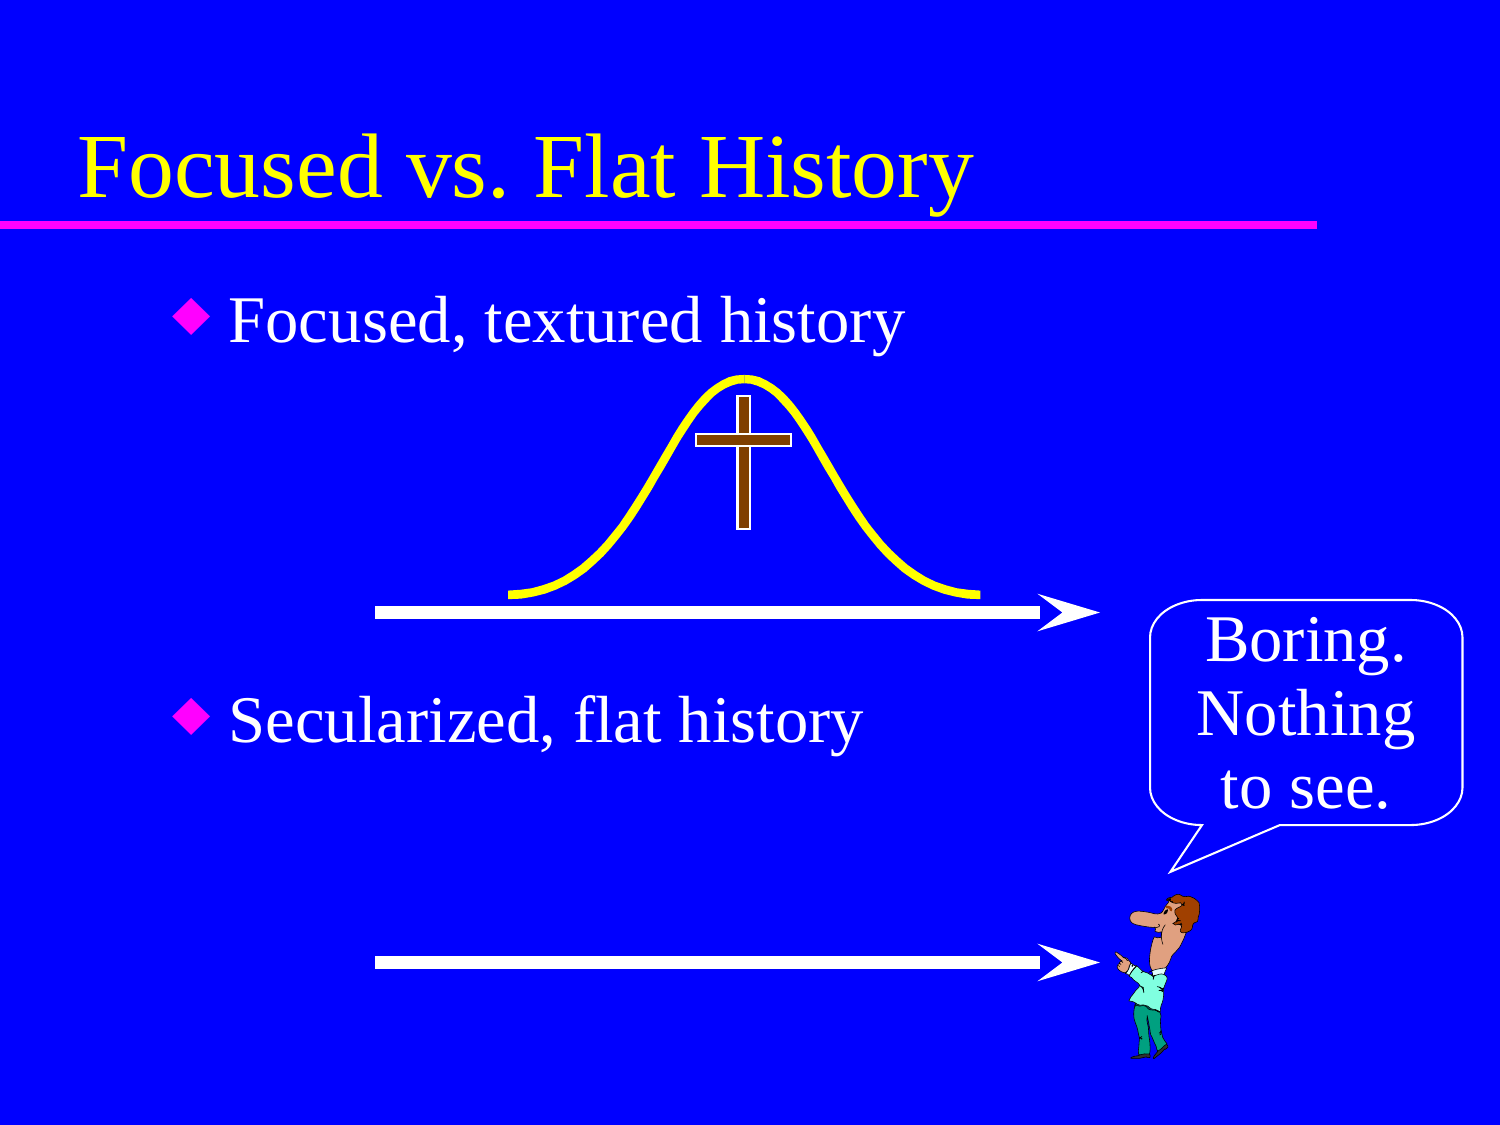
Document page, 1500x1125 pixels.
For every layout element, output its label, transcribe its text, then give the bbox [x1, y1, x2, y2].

text_box [695, 396, 792, 529]
chart [1114, 893, 1201, 1060]
text_box [508, 374, 981, 600]
list Focused, textured history [157, 274, 1425, 388]
title Focused vs. Flat History [62, 43, 1338, 225]
text_box Boring. Nothing to see. [1150, 600, 1463, 872]
text_box Secularized, flat history [157, 674, 1150, 788]
